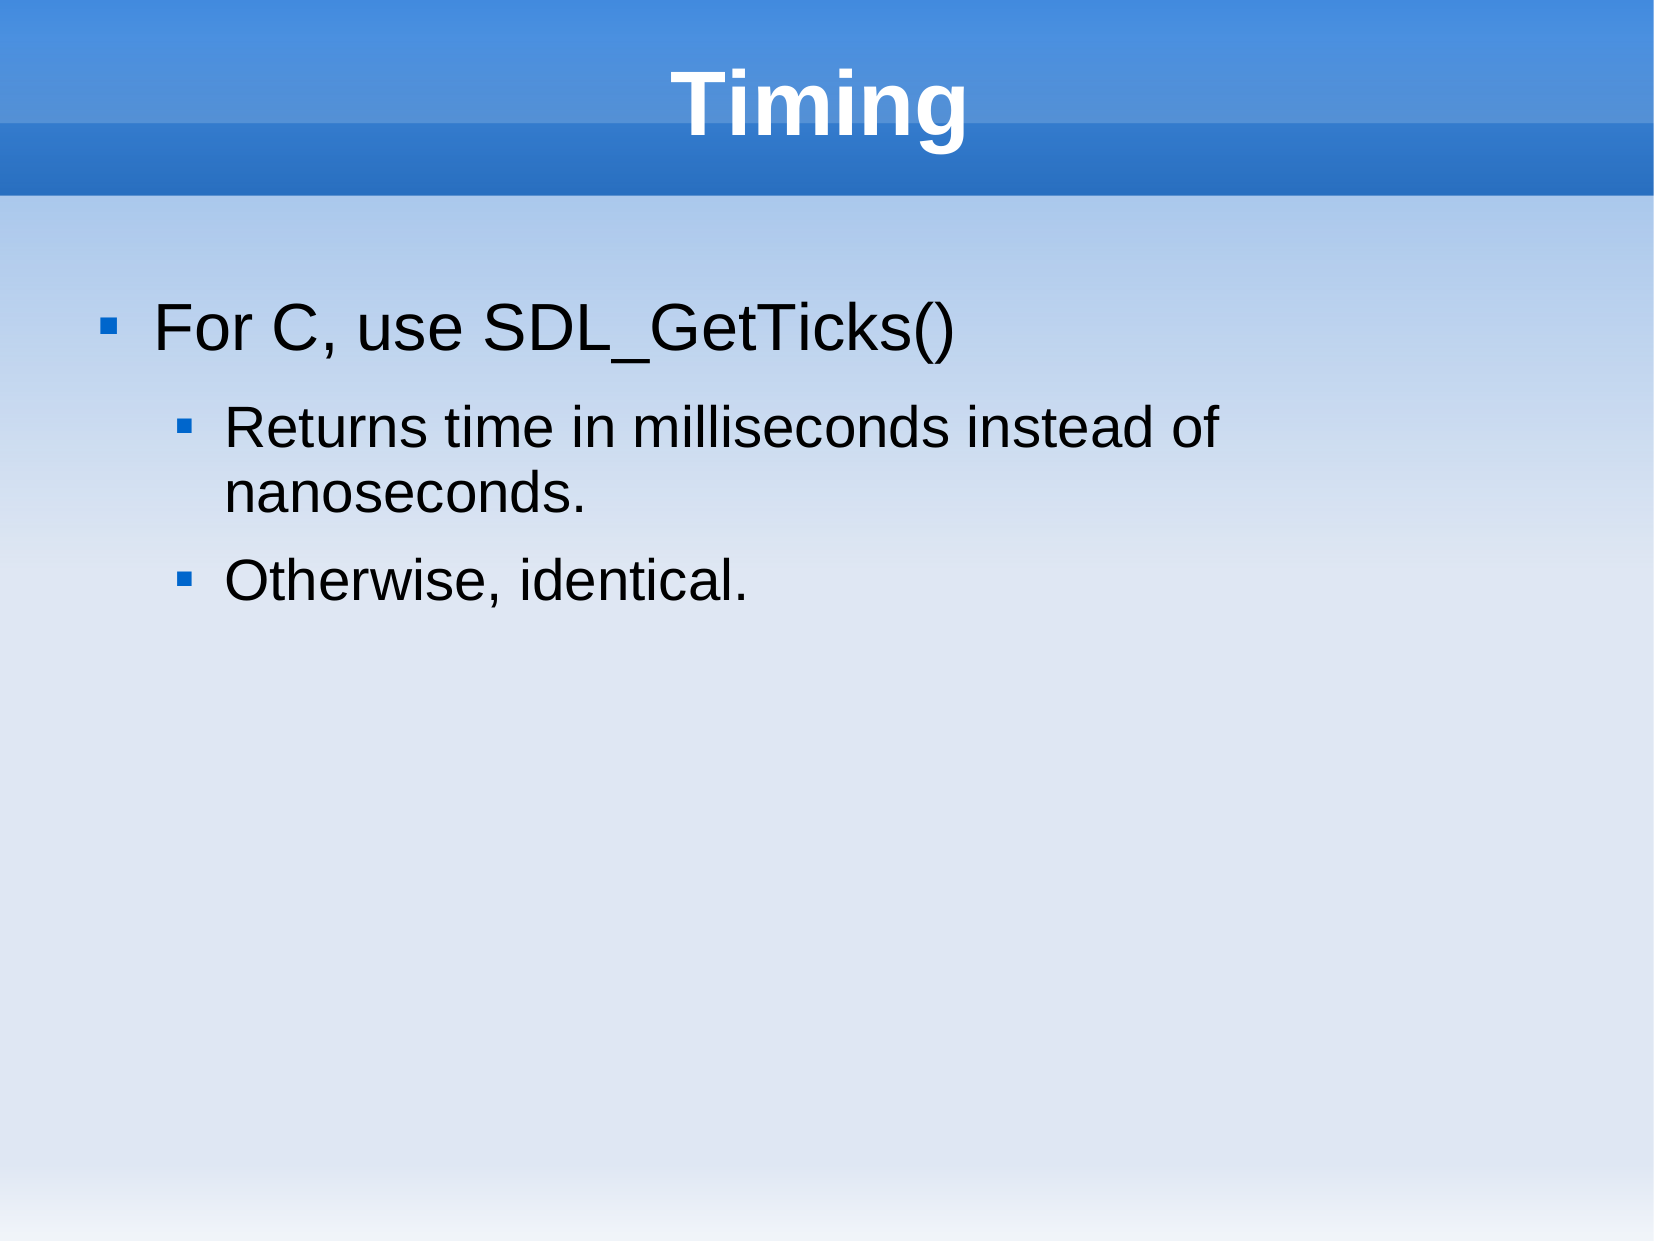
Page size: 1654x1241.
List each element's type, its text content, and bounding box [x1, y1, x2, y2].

title Timing [76, 0, 1565, 208]
list For C, use SDL_GetTicks() Returns time in milliseconds instead of nanoseconds. Otherwise, identical. [82, 290, 1571, 1109]
picture [0, 0, 1654, 1241]
